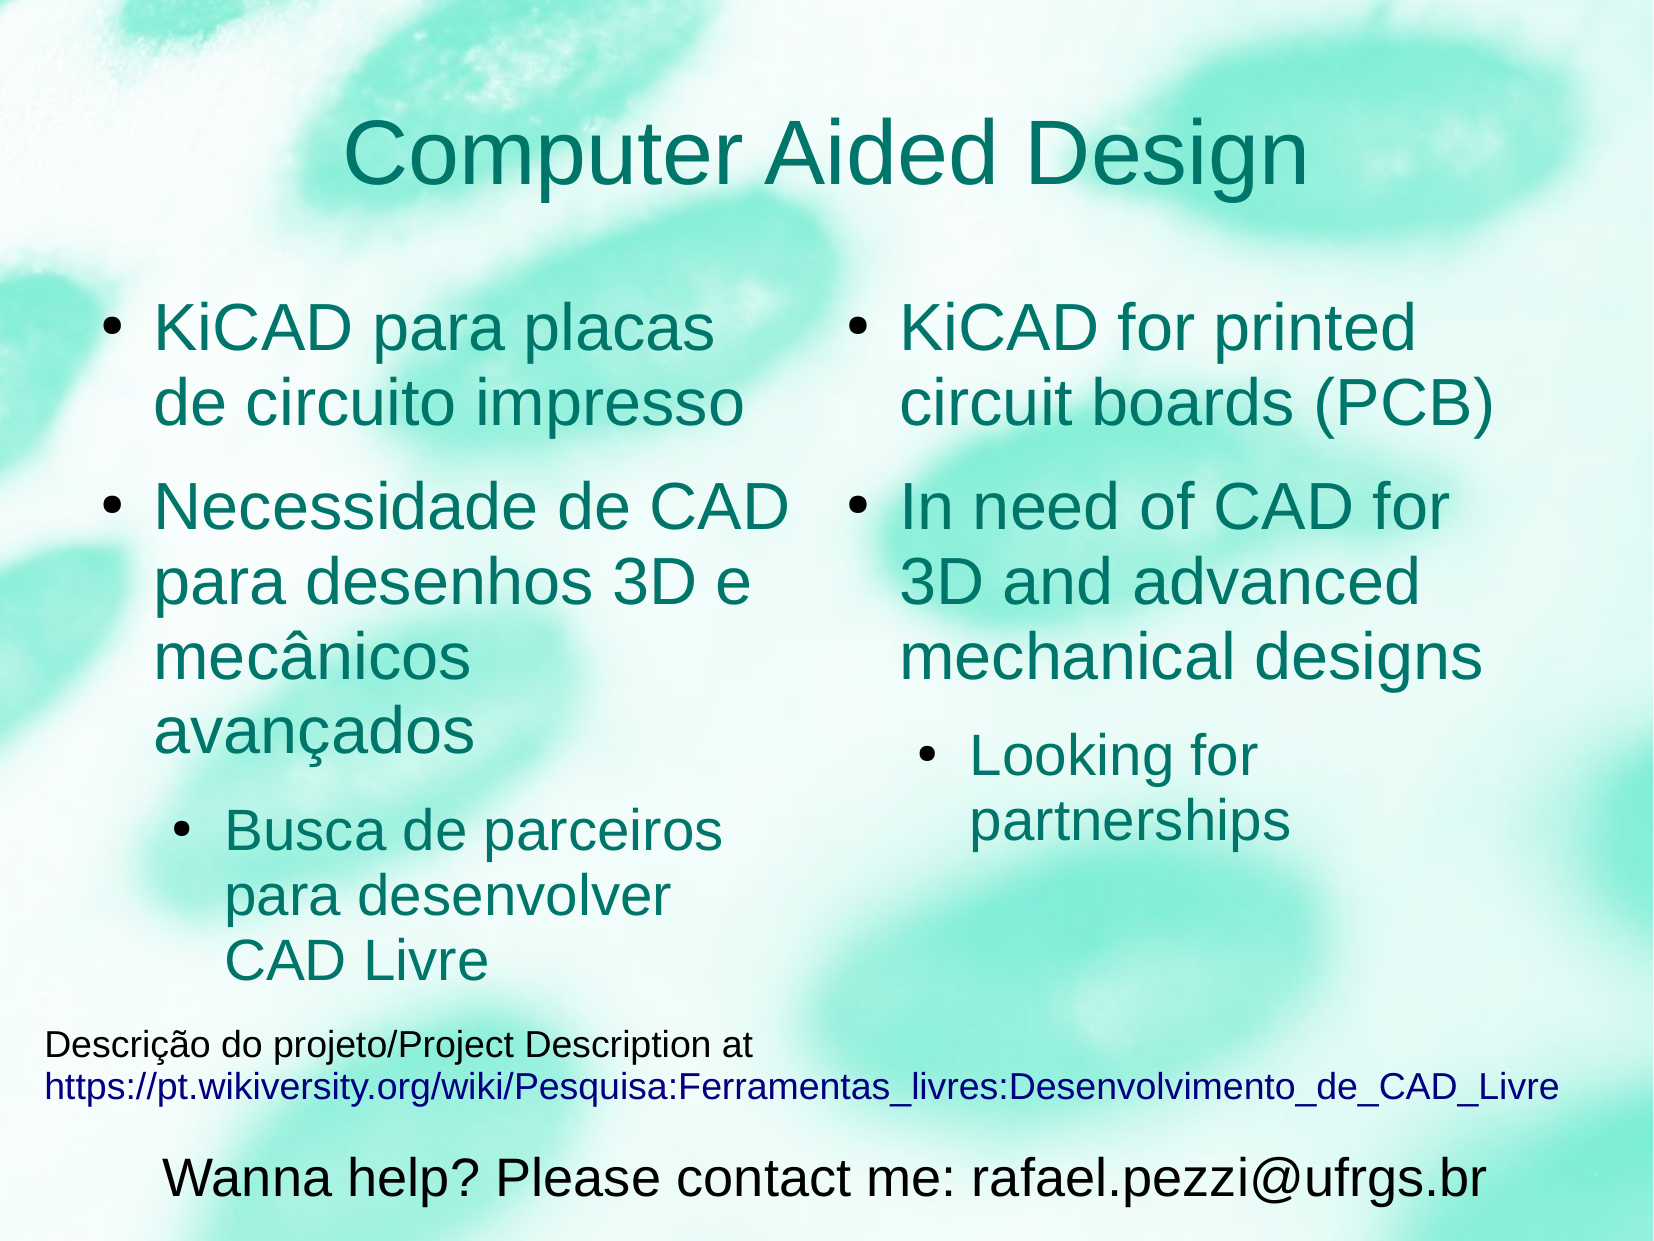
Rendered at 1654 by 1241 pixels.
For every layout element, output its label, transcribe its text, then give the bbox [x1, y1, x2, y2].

text_box Wanna help? Please contact me: rafael.pezzi@ufrgs.br [147, 1140, 1595, 1216]
title Computer Aided Design [82, 49, 1571, 257]
list KiCAD para placas de circuito impresso Necessidade de CAD para desenhos 3D e mecânicos avançados Busca de parceiros para desenvolver CAD Livre [82, 290, 793, 1010]
picture [0, 0, 1654, 1241]
text_box Descrição do projeto/Project Description at https://pt.wikiversity.org/wiki/Pesquisa:Ferramentas_livres:Desenvolvimento_de_CAD_Livre [29, 1015, 1619, 1115]
list KiCAD for printed circuit boards (PCB) In need of CAD for 3D and advanced mechanical designs Looking for partnerships [828, 290, 1539, 1010]
